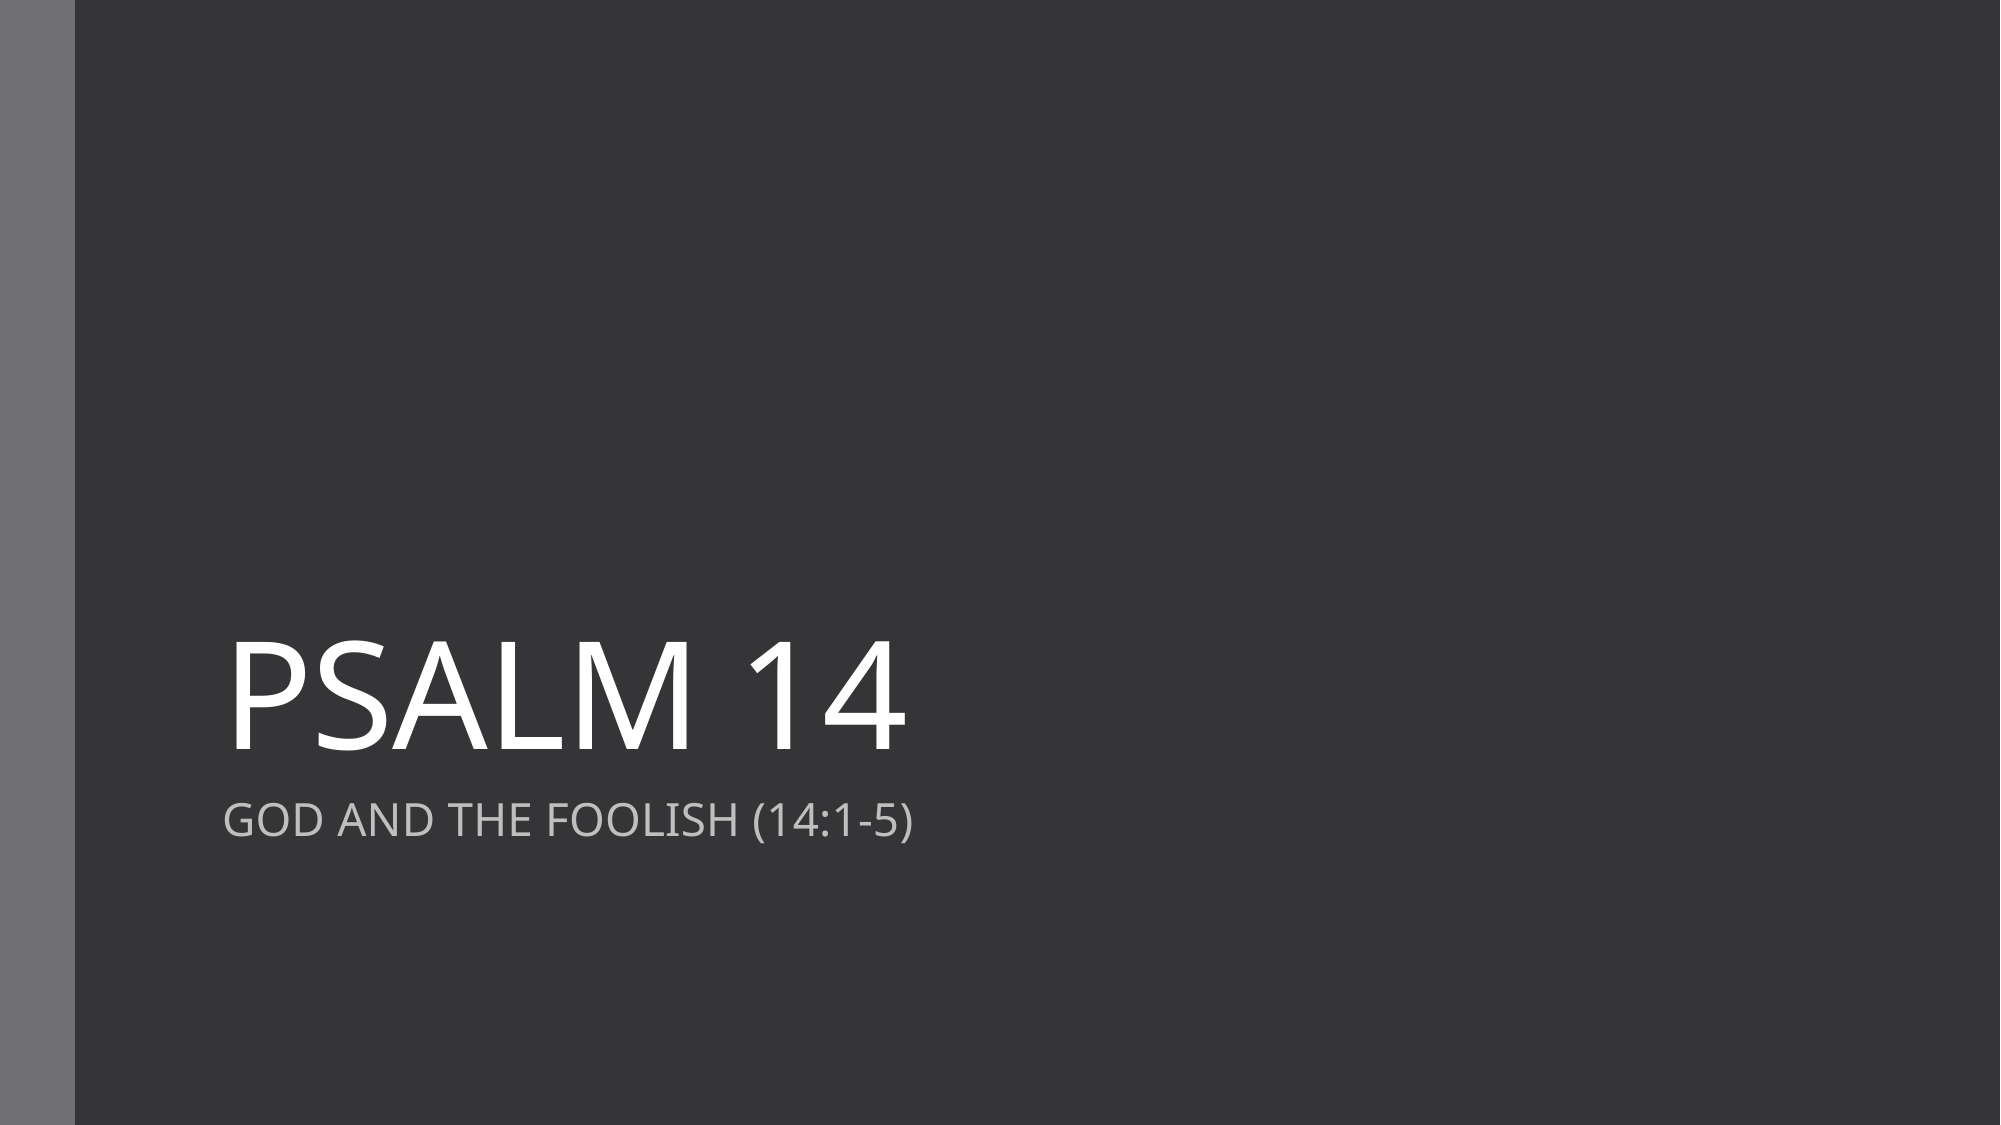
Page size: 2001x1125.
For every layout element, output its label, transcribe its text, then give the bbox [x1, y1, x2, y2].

subtitle GOD AND THE FOOLISH (14:1-5) [206, 787, 1752, 1066]
title PSALM 14 [206, 124, 1752, 787]
